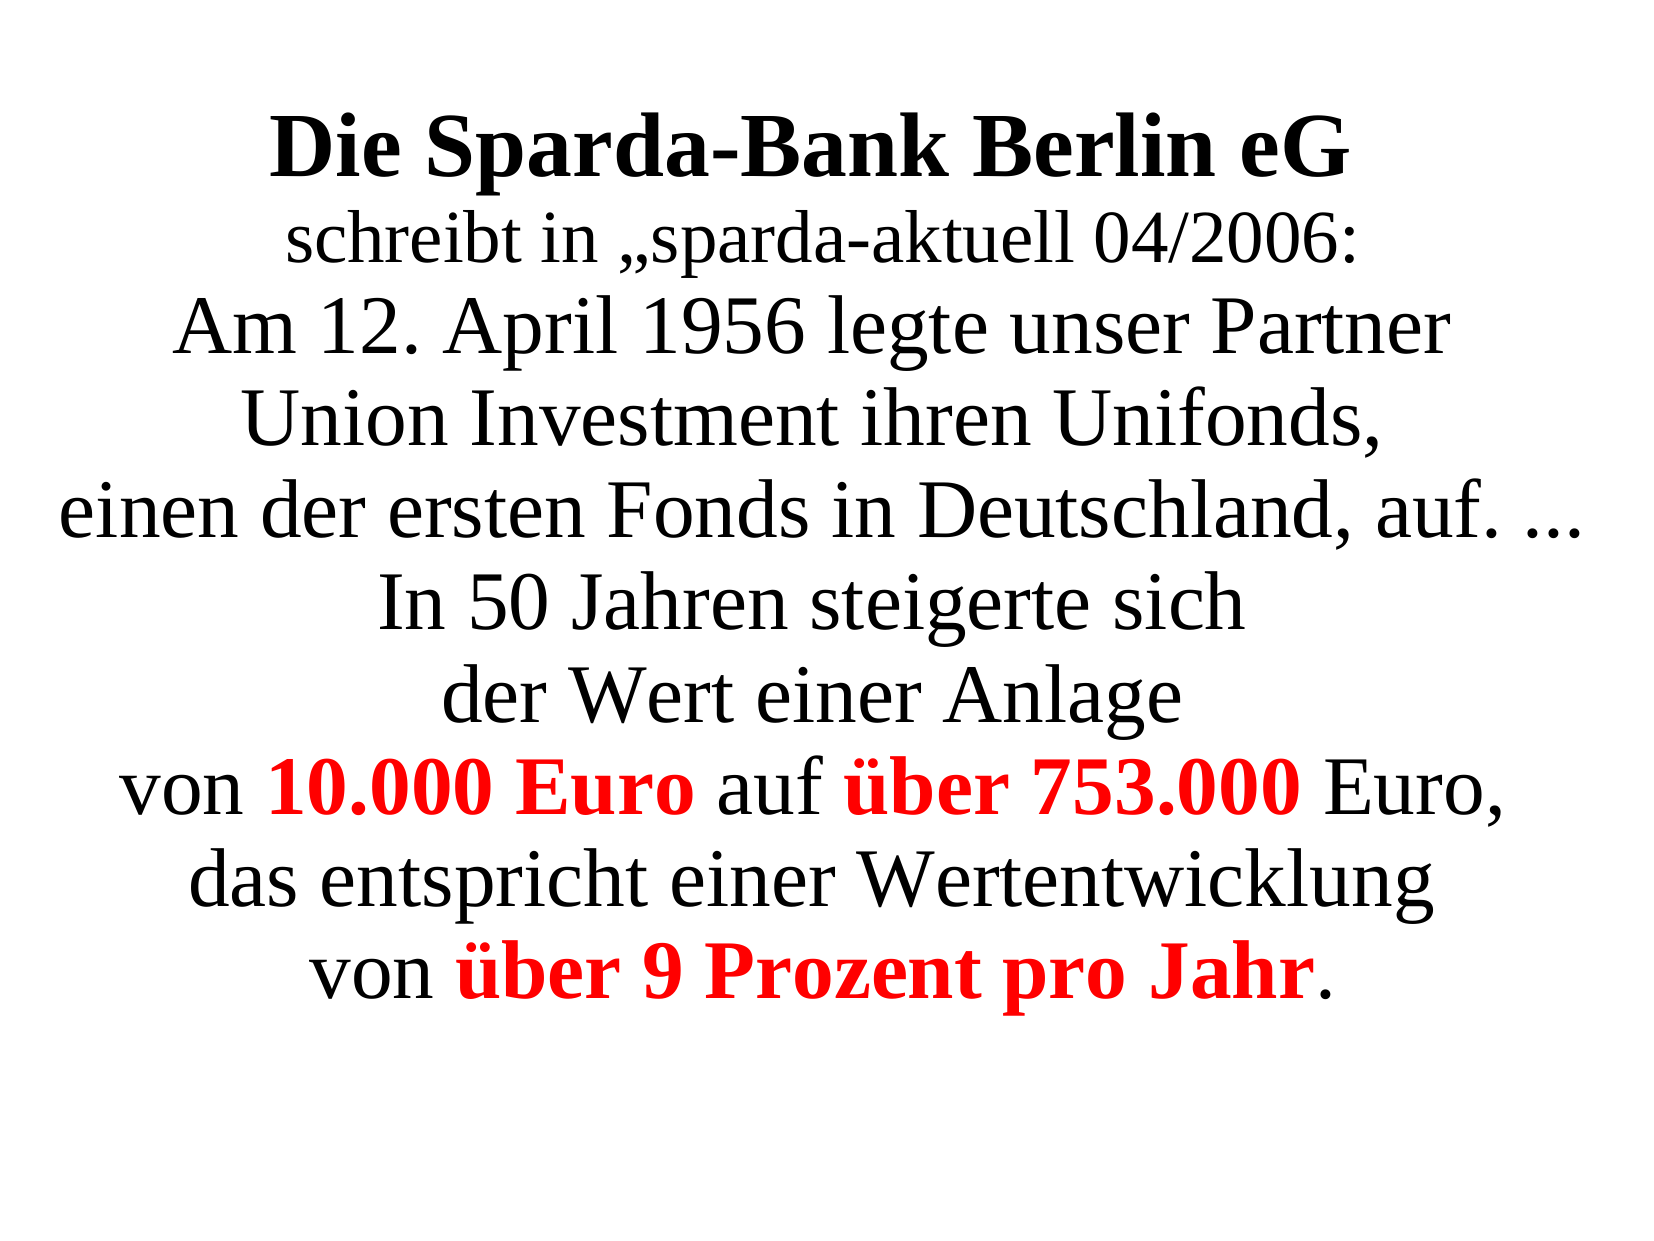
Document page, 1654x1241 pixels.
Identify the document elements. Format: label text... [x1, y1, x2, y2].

text_box Die Sparda-Bank Berlin eG schreibt in „sparda-aktuell 04/2006: Am 12. April 1956 legte unser Partner Union Investment ihren Unifonds, einen der ersten Fonds in Deutschland, auf. ... In 50 Jahren steigerte sich der Wert einer Anlage von 10.000 Euro auf über 753.000 Euro, das entspricht einer Wertentwicklung von über 9 Prozent pro Jahr. [58, 94, 1601, 1128]
